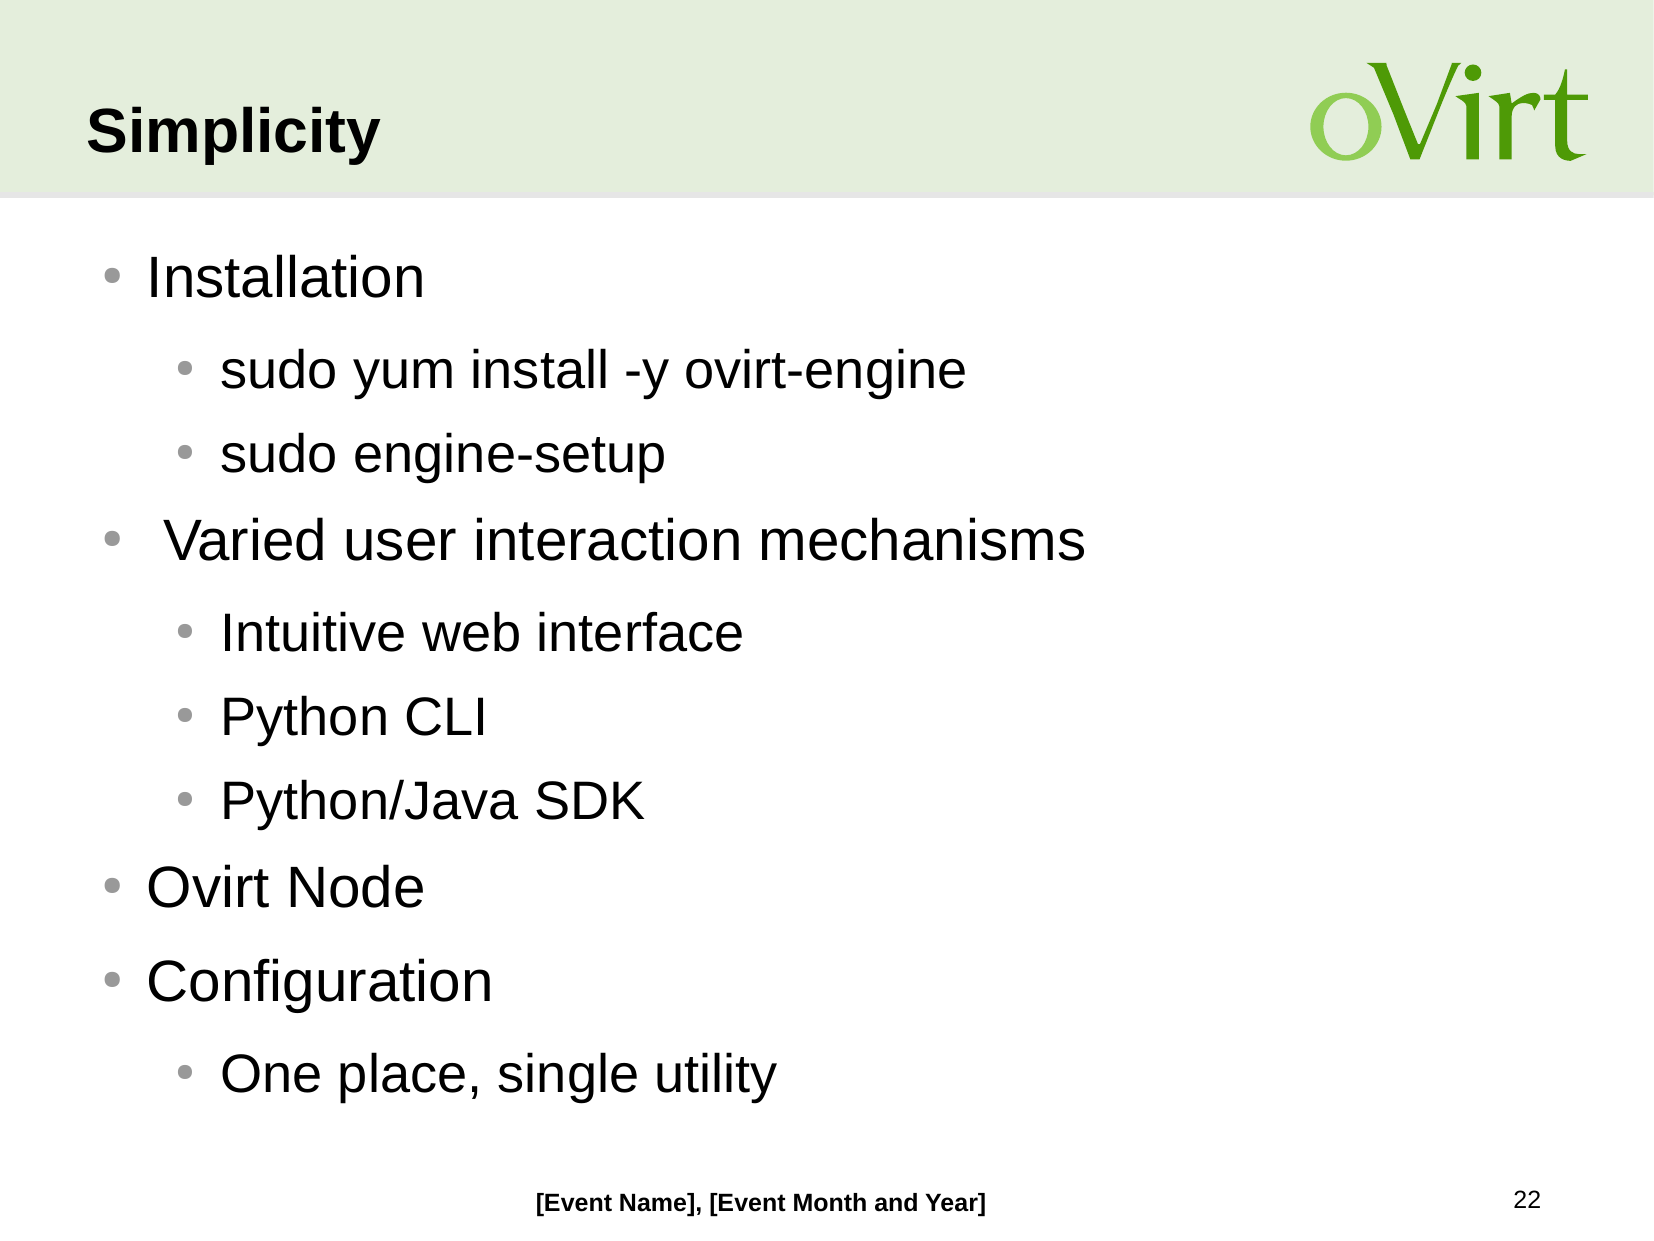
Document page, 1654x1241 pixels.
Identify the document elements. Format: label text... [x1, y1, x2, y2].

title Simplicity [86, 36, 1307, 225]
list Installation sudo yum install -y ovirt-engine sudo engine-setup Varied user interaction mechanisms Intuitive web interface Python CLI Python/Java SDK Ovirt Node Configuration One place, single utility [86, 244, 1576, 1105]
